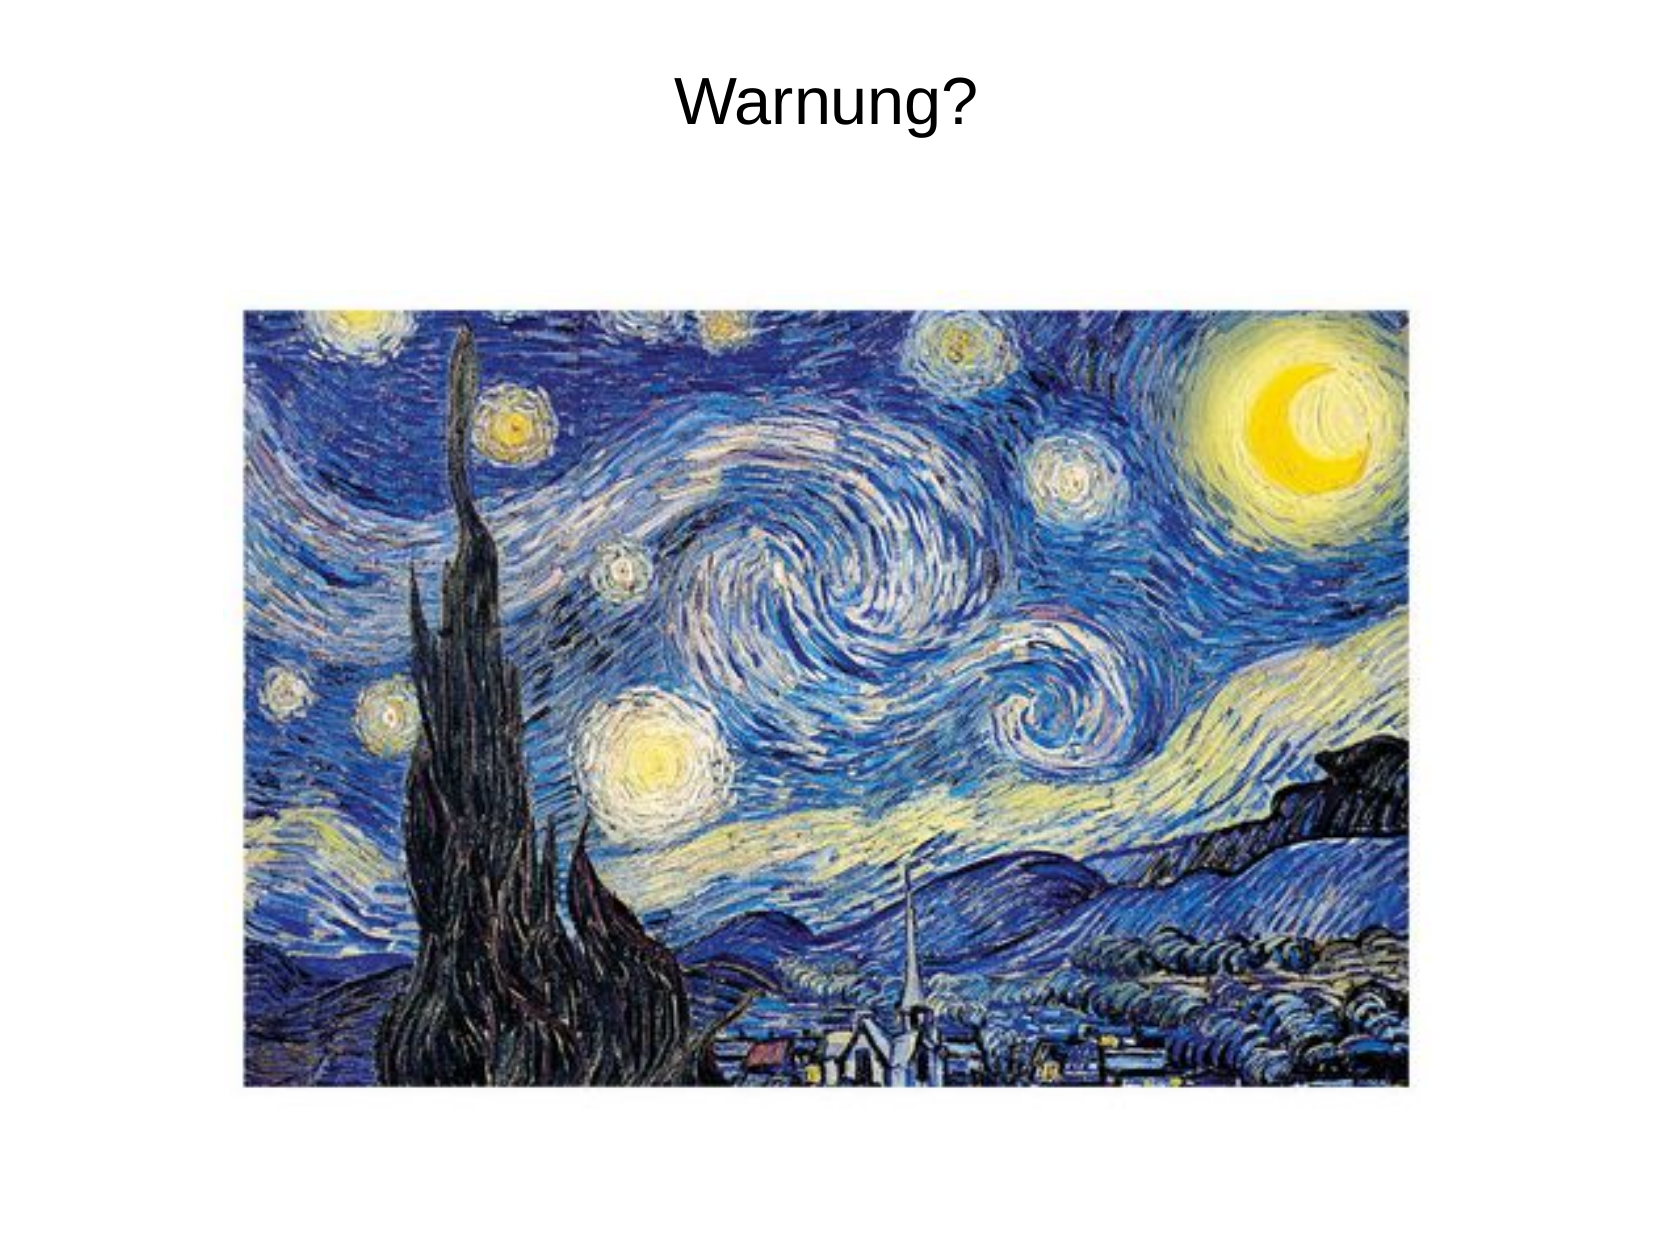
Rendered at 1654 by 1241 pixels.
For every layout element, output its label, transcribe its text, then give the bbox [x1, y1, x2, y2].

title Warnung? [82, 49, 1571, 257]
picture [223, 290, 1431, 1109]
